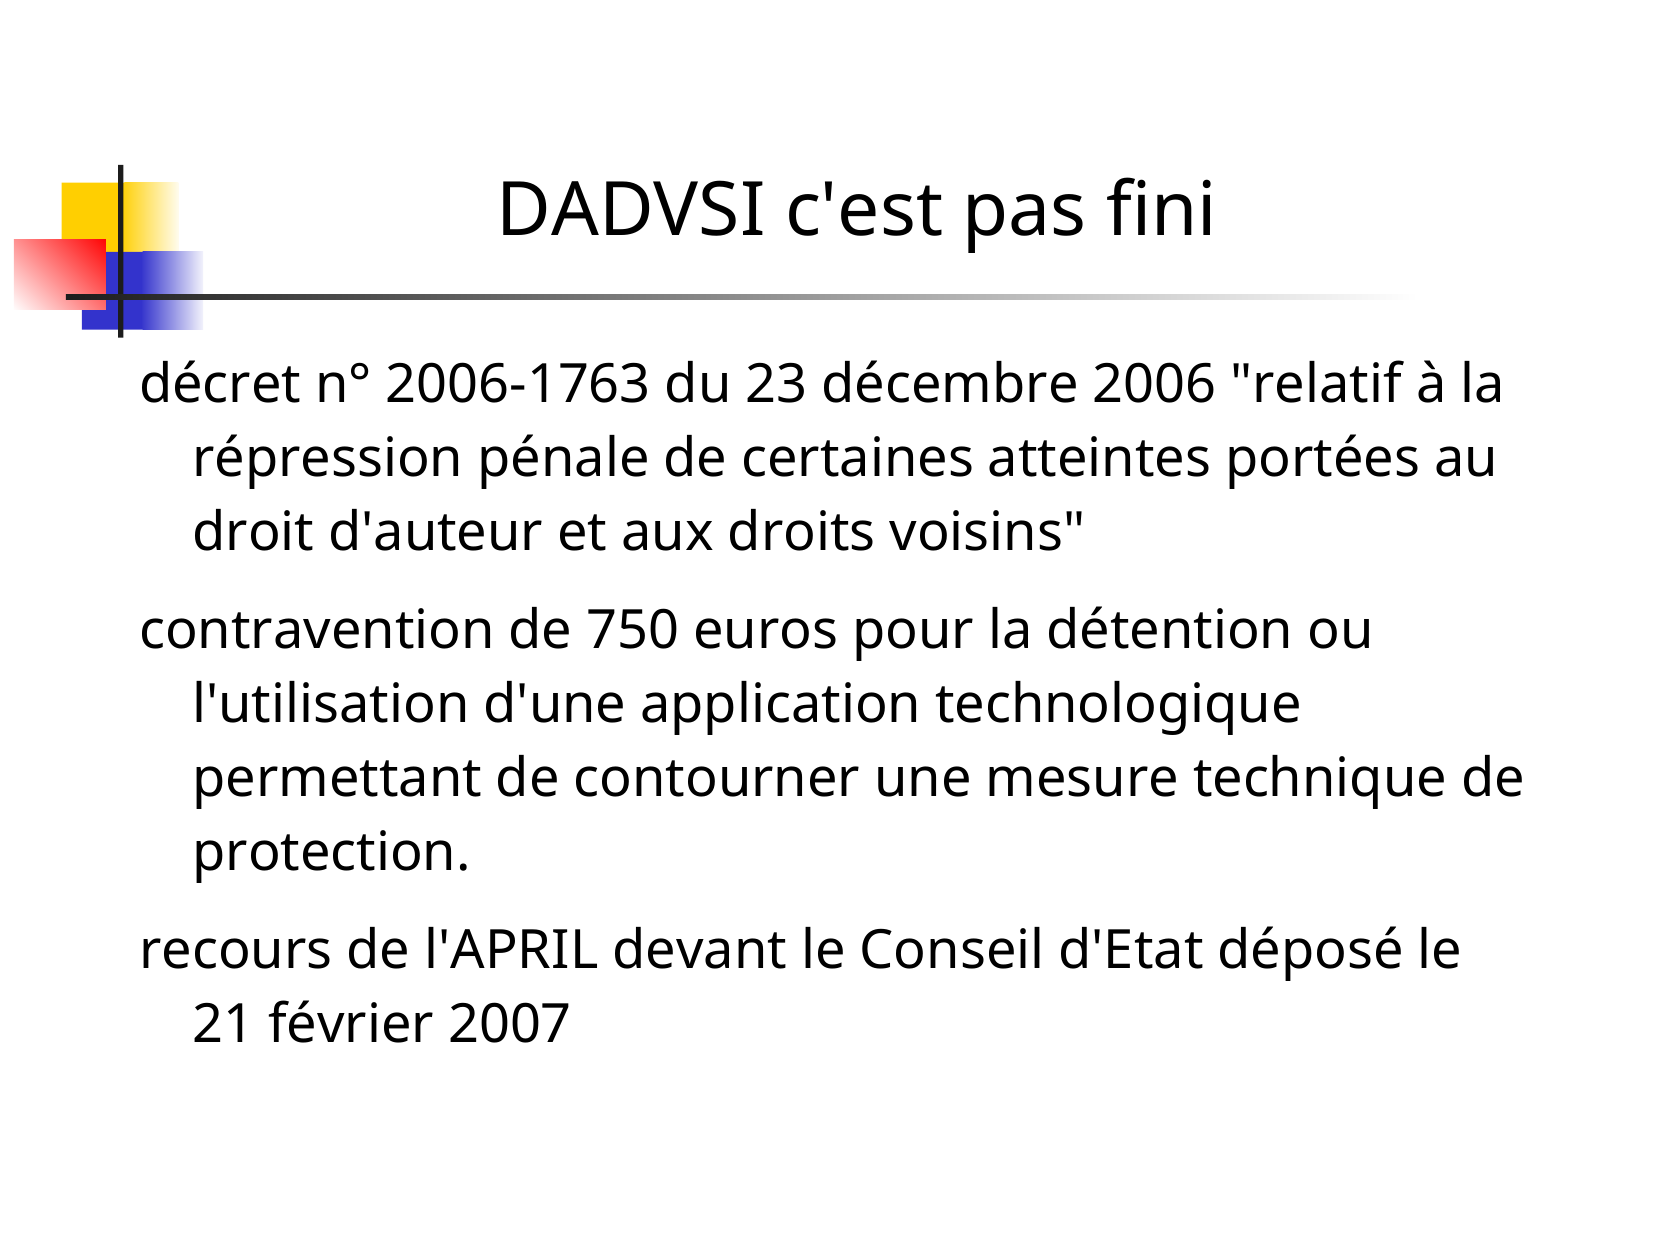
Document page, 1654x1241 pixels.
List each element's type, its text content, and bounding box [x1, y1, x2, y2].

list décret n° 2006-1763 du 23 décembre 2006 "relatif à la répression pénale de certaines atteintes portées au droit d'auteur et aux droits voisins" contravention de 750 euros pour la détention ou l'utilisation d'une application technologique permettant de contourner une mesure technique de protection. recours de l'APRIL devant le Conseil d'Etat déposé le 21 février 2007 [121, 344, 1534, 1112]
title DADVSI c'est pas fini [121, 110, 1534, 303]
